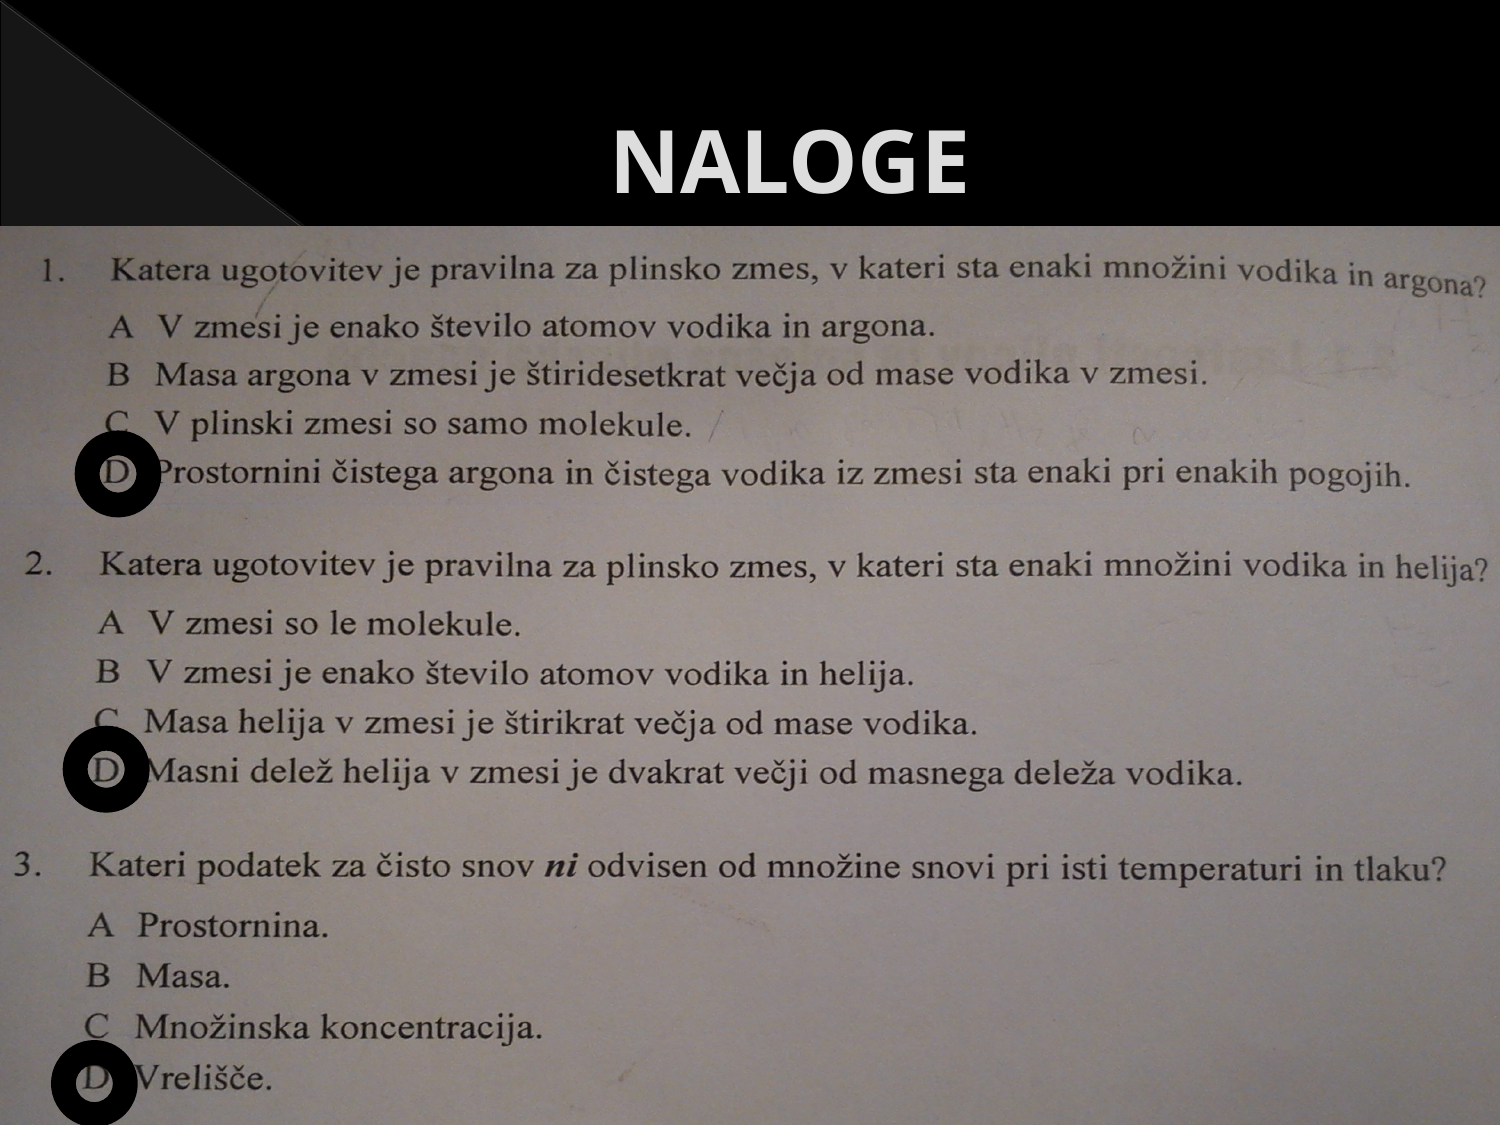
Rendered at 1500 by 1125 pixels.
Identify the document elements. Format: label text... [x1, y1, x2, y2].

text_box [64, 727, 148, 811]
title NALOGE [75, 43, 1425, 226]
text_box [53, 1042, 136, 1125]
picture [74, 1063, 114, 1104]
text_box [76, 432, 160, 516]
picture [0, 226, 1500, 1125]
